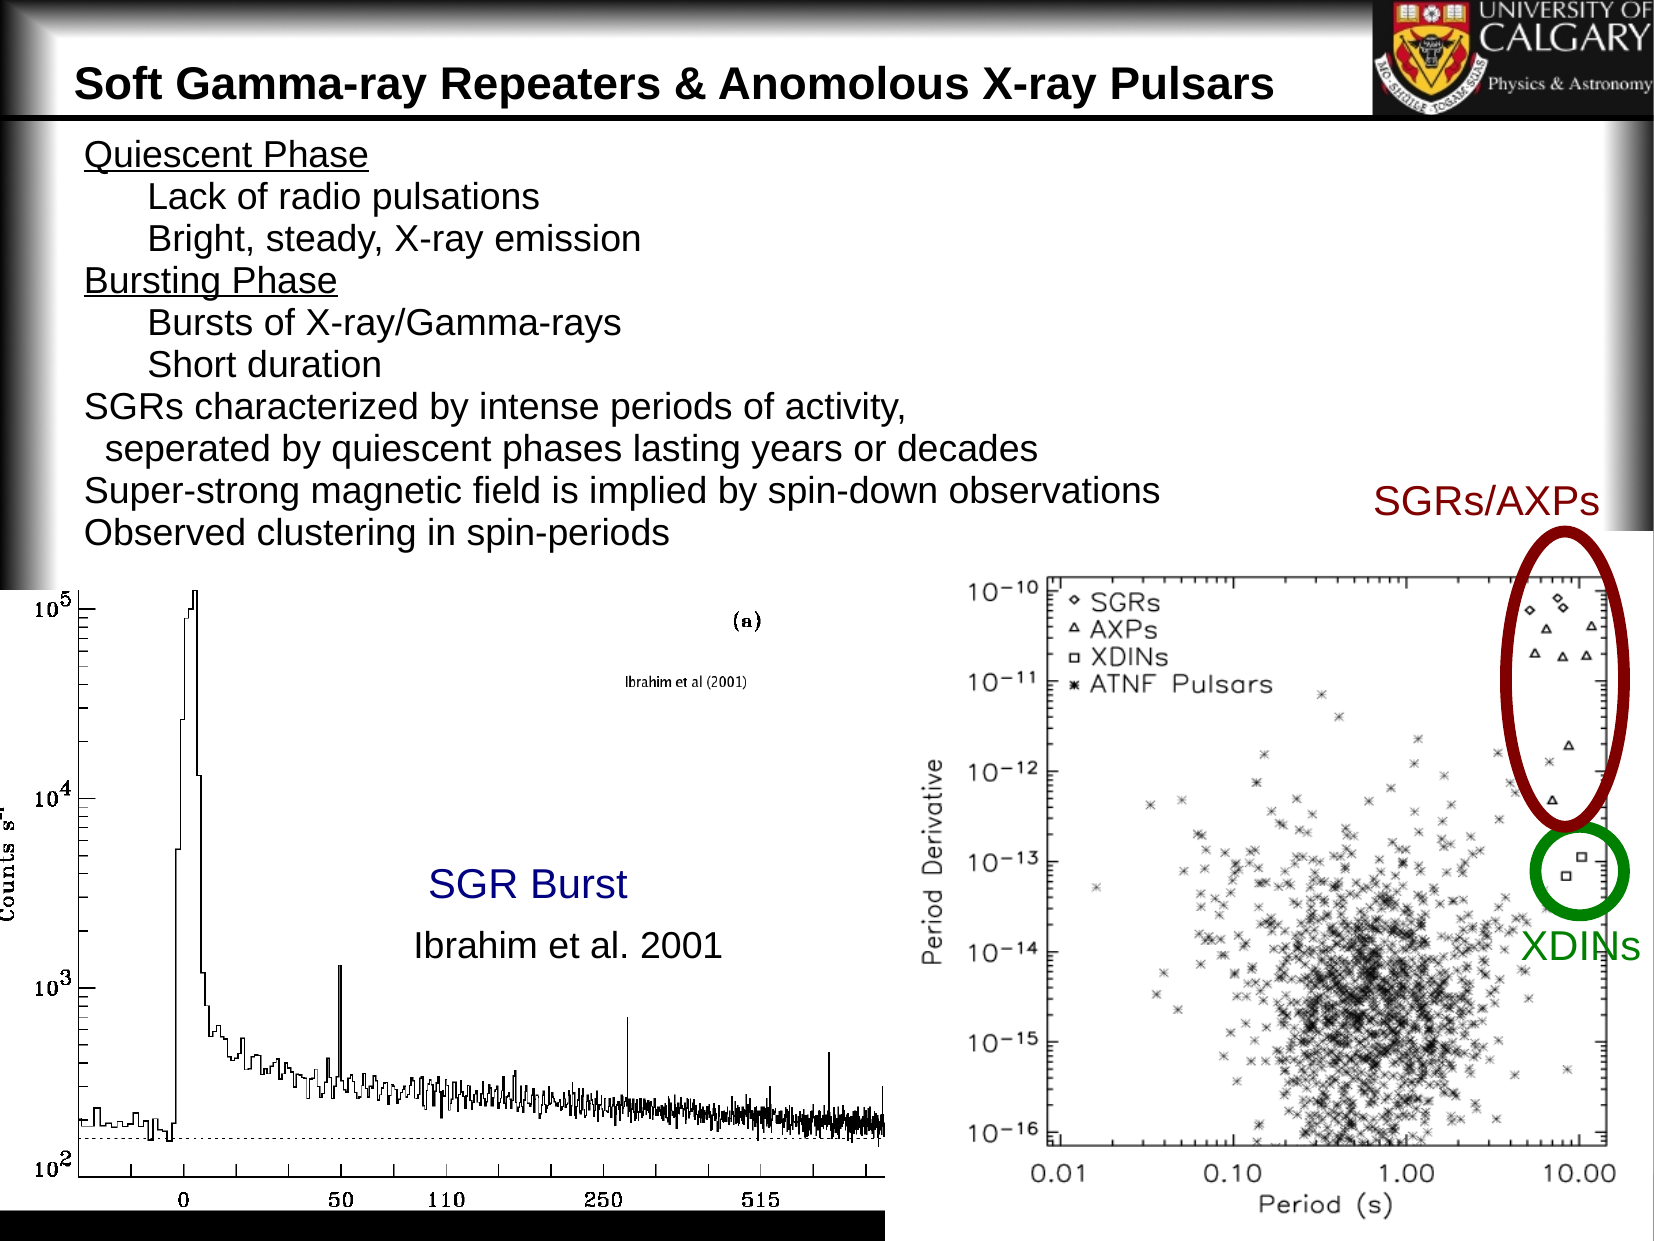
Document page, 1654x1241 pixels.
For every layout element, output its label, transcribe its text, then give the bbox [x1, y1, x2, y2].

picture [1542, 833, 1618, 909]
picture [0, 0, 1654, 115]
text_box Ibrahim et al. 2001 [398, 917, 739, 975]
picture [1512, 538, 1618, 820]
text_box SGR Burst [413, 853, 643, 916]
text_box Soft Gamma-ray Repeaters & Anomolous X-ray Pulsars [59, 51, 1291, 118]
text_box XDINs [1505, 915, 1654, 977]
text_box SGRs/AXPs [1358, 469, 1616, 532]
picture [0, 121, 1654, 1241]
text_box Quiescent Phase Lack of radio pulsations Bright, steady, X-ray emission Bursting Phase Bursts of X-ray/Gamma-rays Short duration SGRs characterized by intense periods of activity, seperated by quiescent phases lasting years or decades Super-strong magnetic field is implied by spin-down observations Observed clustering in spin-periods [58, 126, 1187, 561]
